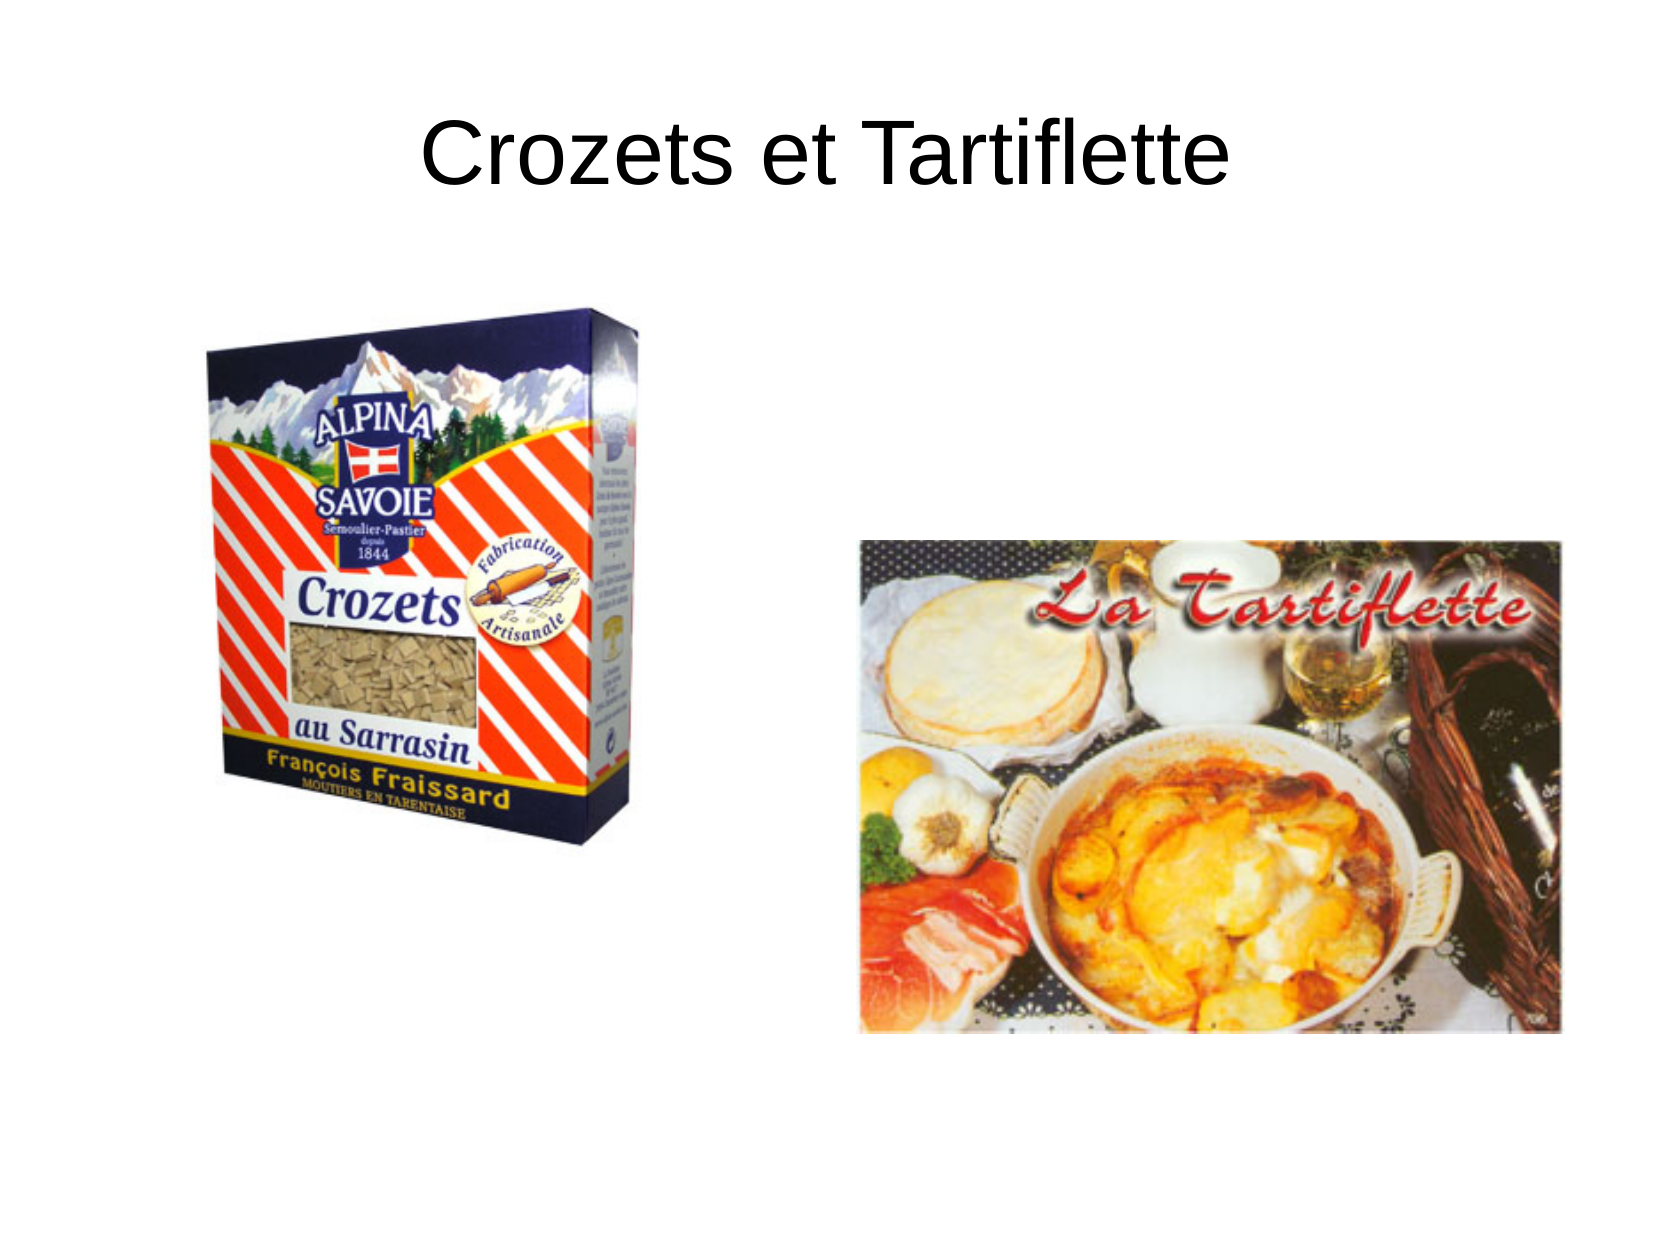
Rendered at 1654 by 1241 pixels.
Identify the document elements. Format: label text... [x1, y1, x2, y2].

picture [88, 289, 798, 857]
title Crozets et Tartiflette [82, 56, 1571, 250]
picture [856, 540, 1565, 1034]
